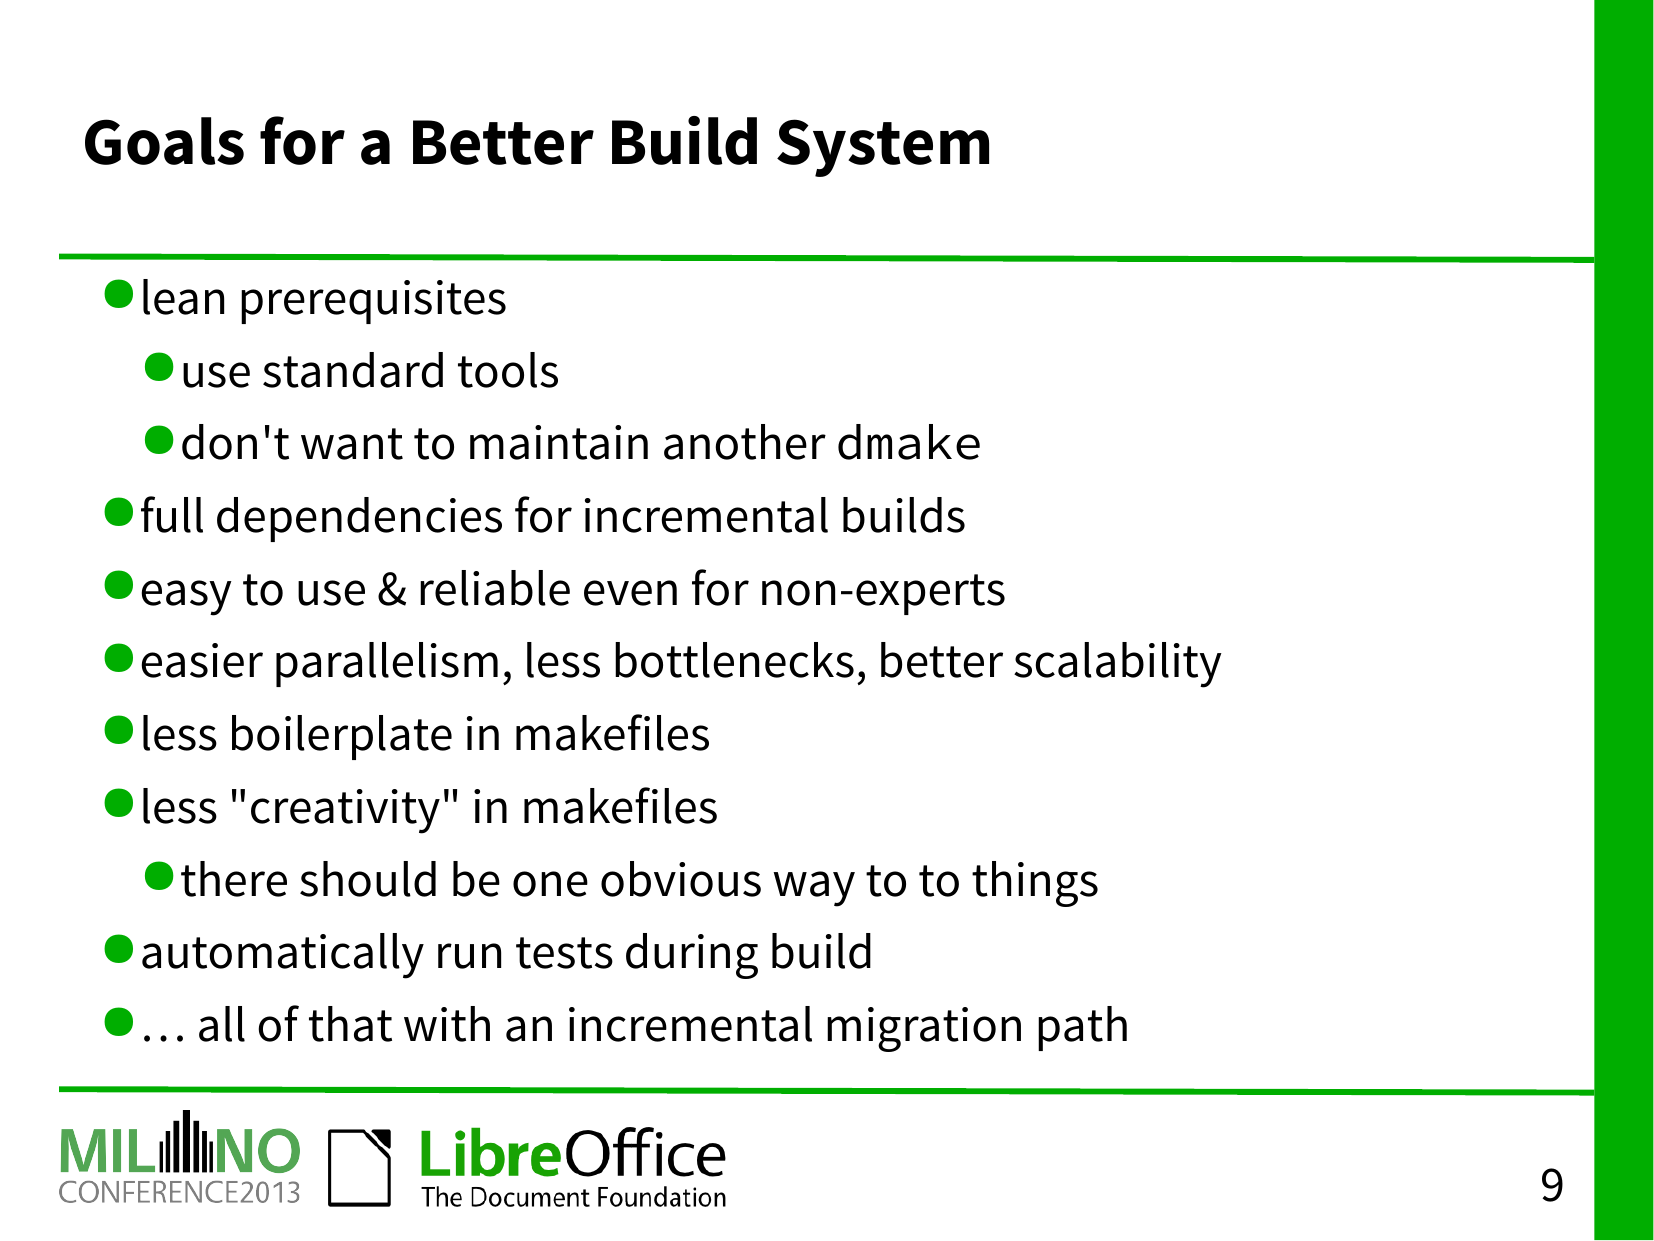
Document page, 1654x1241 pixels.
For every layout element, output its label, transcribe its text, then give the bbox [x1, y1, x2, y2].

title Goals for a Better Build System [47, 66, 1583, 215]
list lean prerequisites use standard tools don't want to maintain another dmake full dependencies for incremental builds easy to use & reliable even for non-experts easier parallelism, less bottlenecks, better scalability less boilerplate in makefiles less "creativity" in makefiles there should be one obvious way to to things automatically run tests during build … all of that with an incremental migration path [59, 265, 1595, 1061]
picture [59, 1093, 756, 1241]
